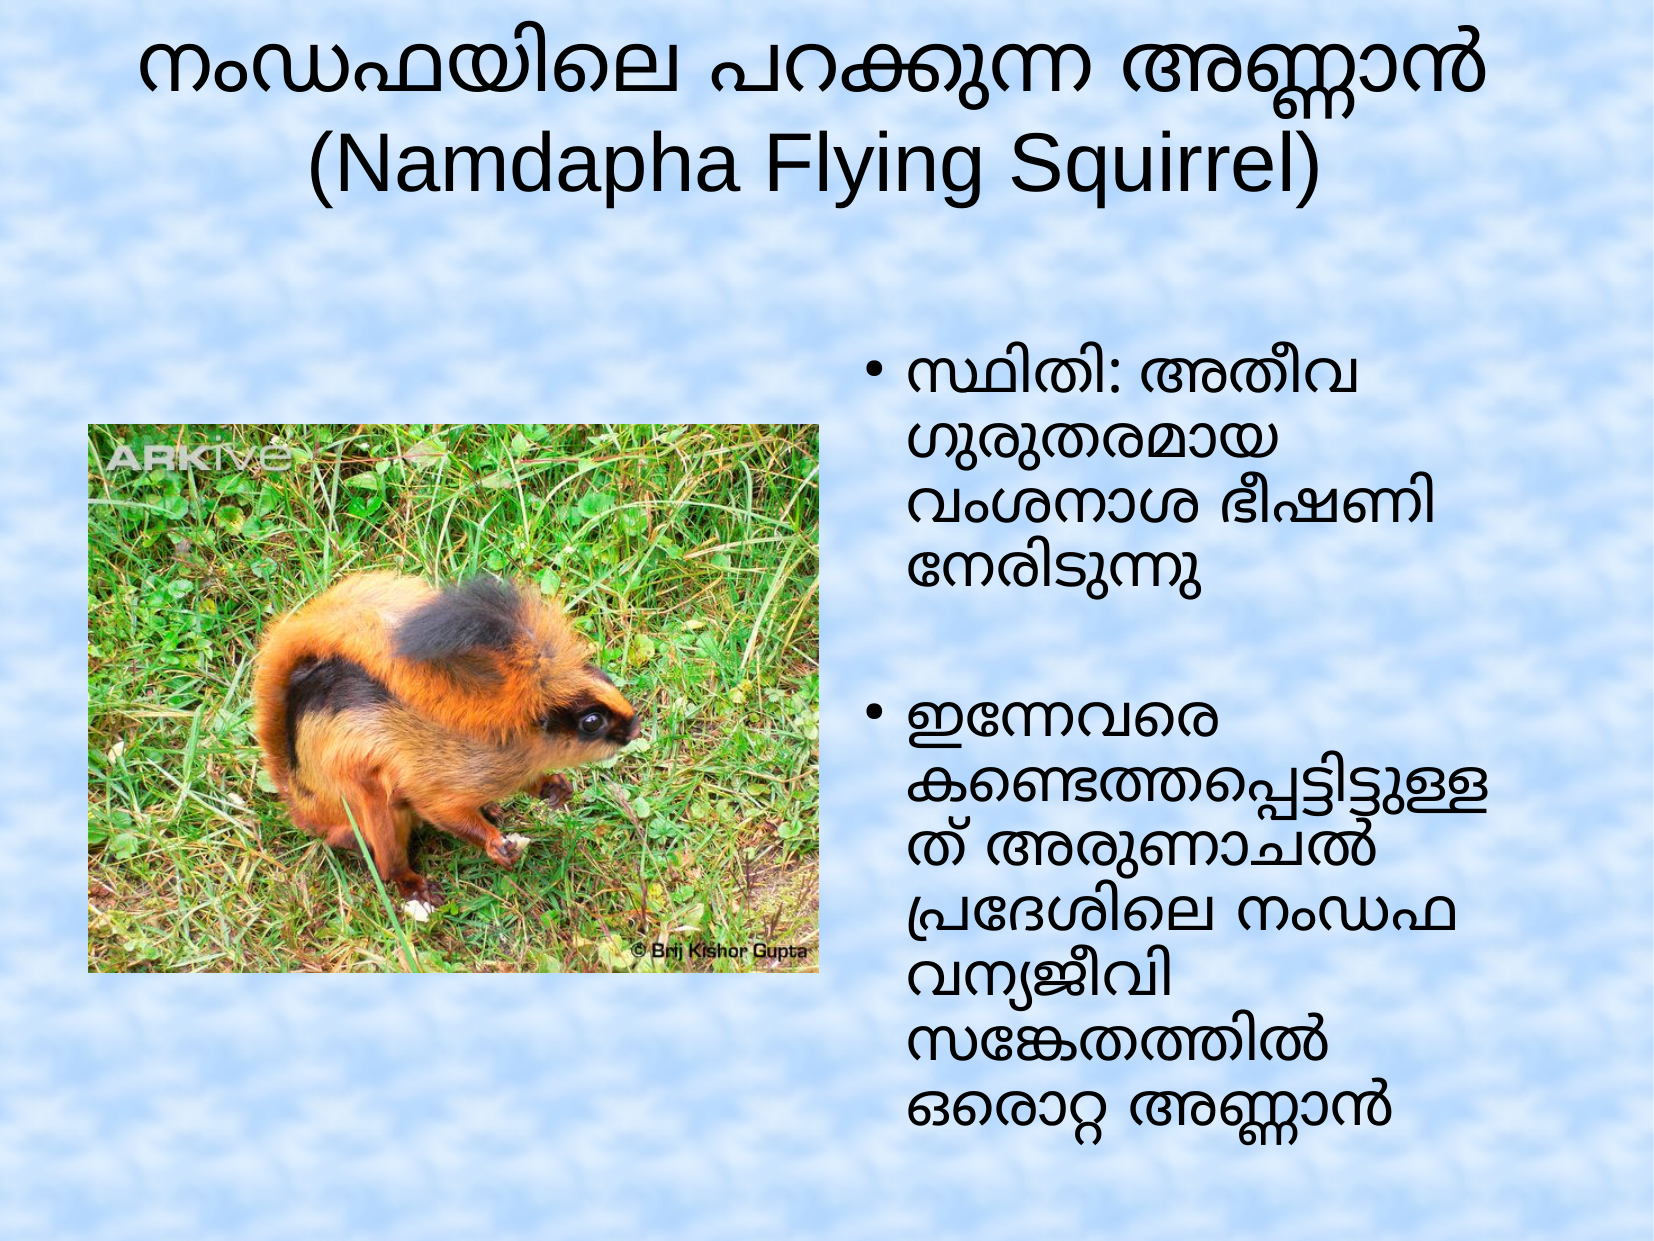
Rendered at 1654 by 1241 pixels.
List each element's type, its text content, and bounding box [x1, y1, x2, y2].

list സ്ഥിതി: അതീവ ഗുരുതരമായ വംശനാശ ഭീഷണി നേരിടുന്നു ഇന്നേവരെ കണ്ടെത്തപ്പെട്ടിട്ടുള്ളത് അരുണാചല്‍ പ്രദേശിലെ നംഡഫ വന്യജീവി സങ്കേതത്തില്‍ ഒരൊറ്റ അണ്ണാന്‍ [834, 333, 1565, 1152]
title നംഡഫയിലെ പറക്കുന്ന അണ്ണാന്‍ (Namdapha Flying Squirrel) [82, 0, 1571, 316]
picture [0, 0, 1654, 1241]
